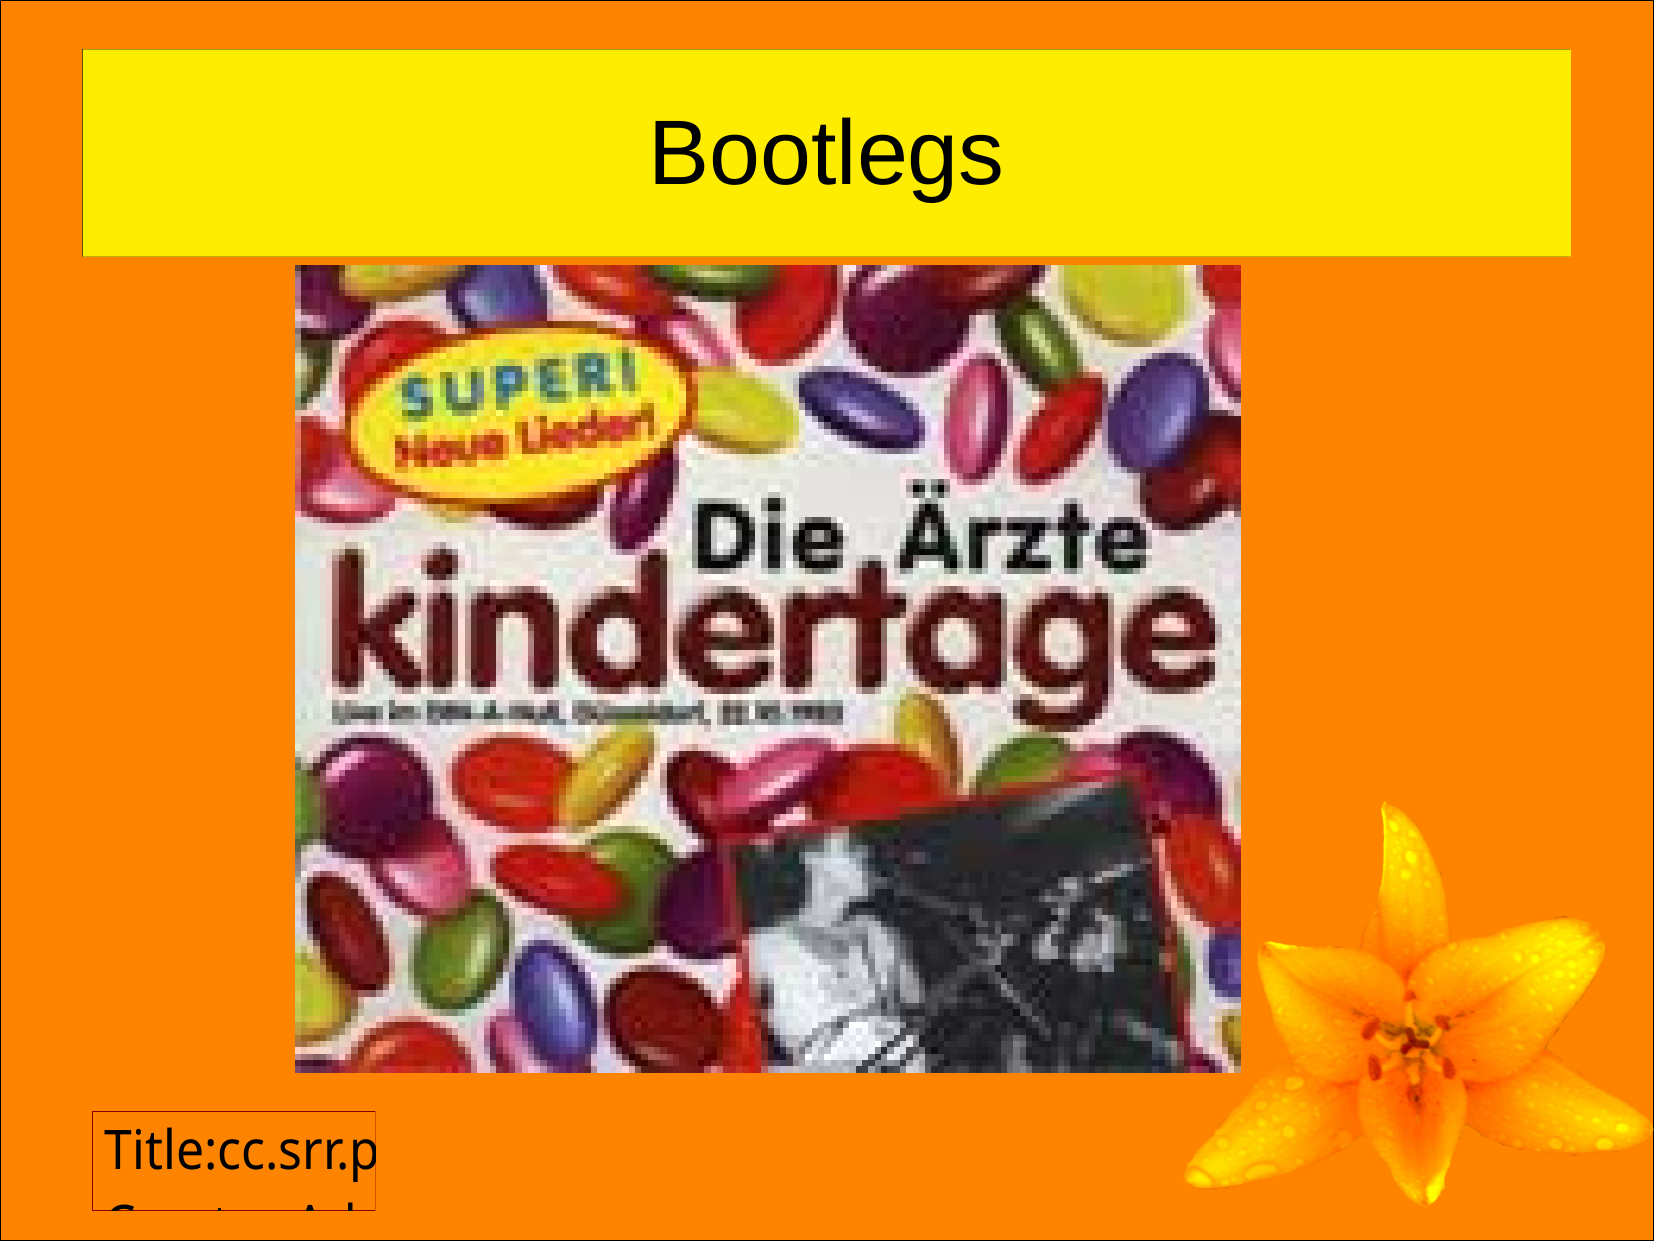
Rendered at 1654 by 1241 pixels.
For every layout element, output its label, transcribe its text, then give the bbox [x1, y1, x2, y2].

picture [88, 1108, 376, 1211]
picture [295, 265, 1654, 1241]
title Bootlegs [82, 49, 1571, 257]
text_box [0, 0, 1654, 1241]
